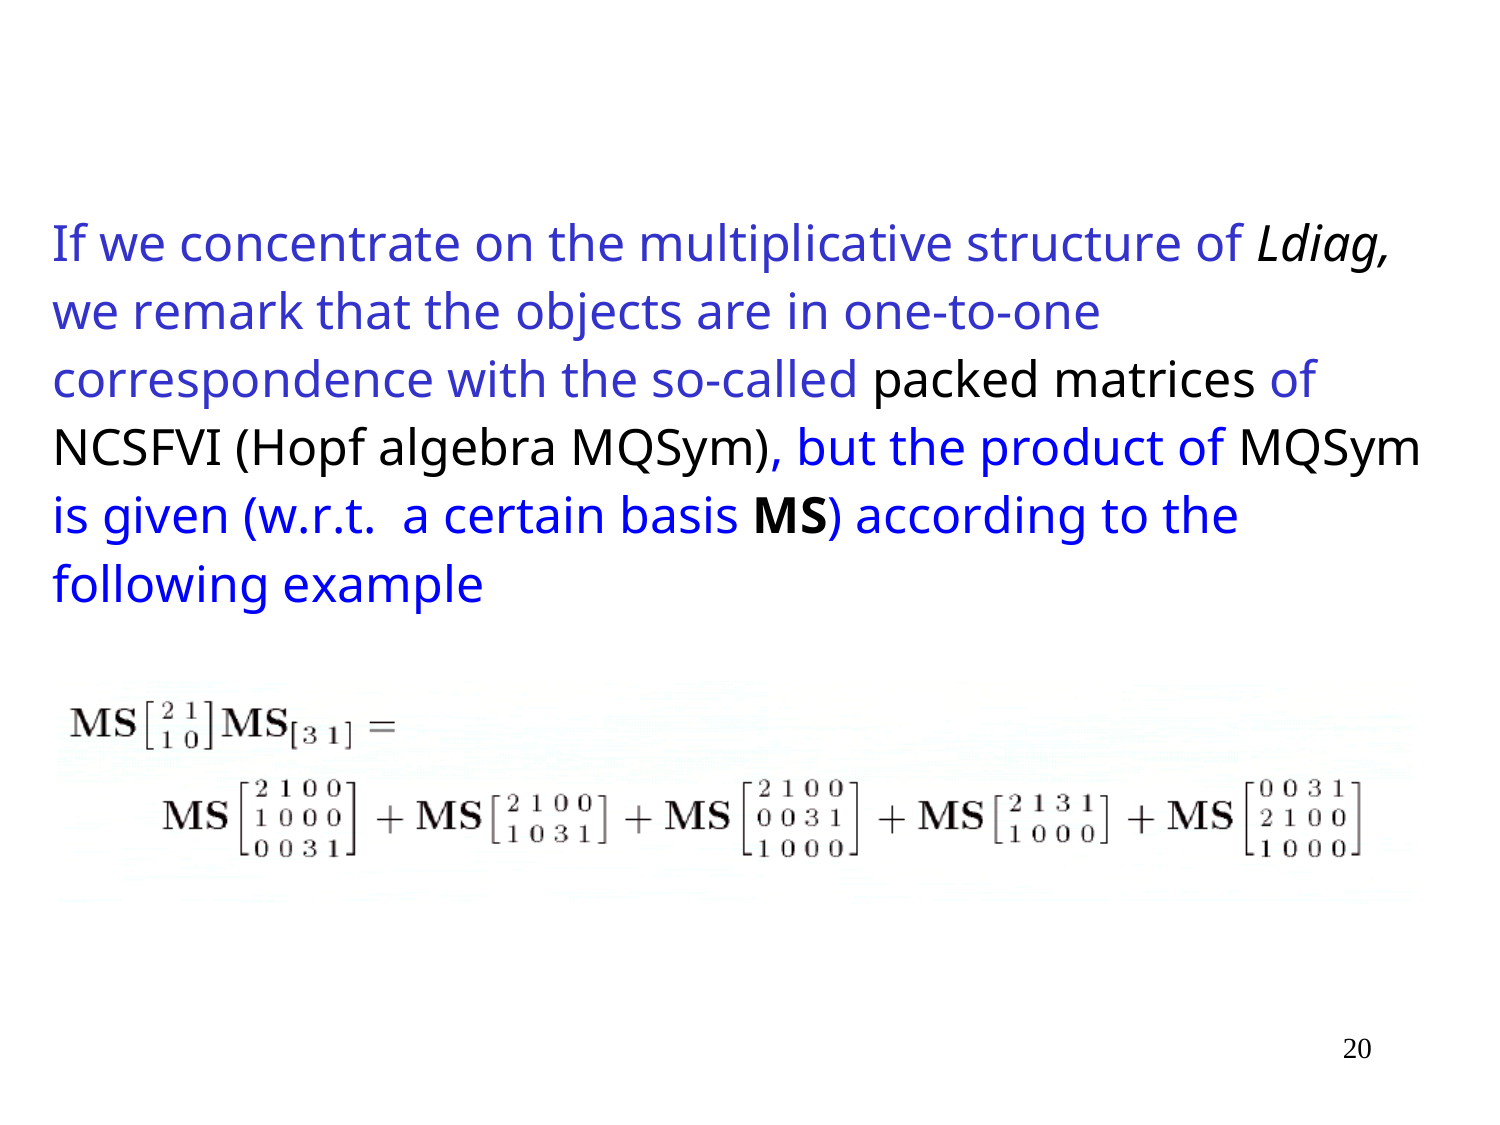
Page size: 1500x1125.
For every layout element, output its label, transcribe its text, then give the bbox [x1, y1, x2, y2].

picture [57, 681, 1412, 904]
text_box If we concentrate on the multiplicative structure of Ldiag, we remark that the objects are in one-to-one correspondence with the so-called packed matrices of NCSFVI (Hopf algebra MQSym), but the product of MQSym is given (w.r.t. a certain basis MS) according to the following example [37, 199, 1438, 625]
